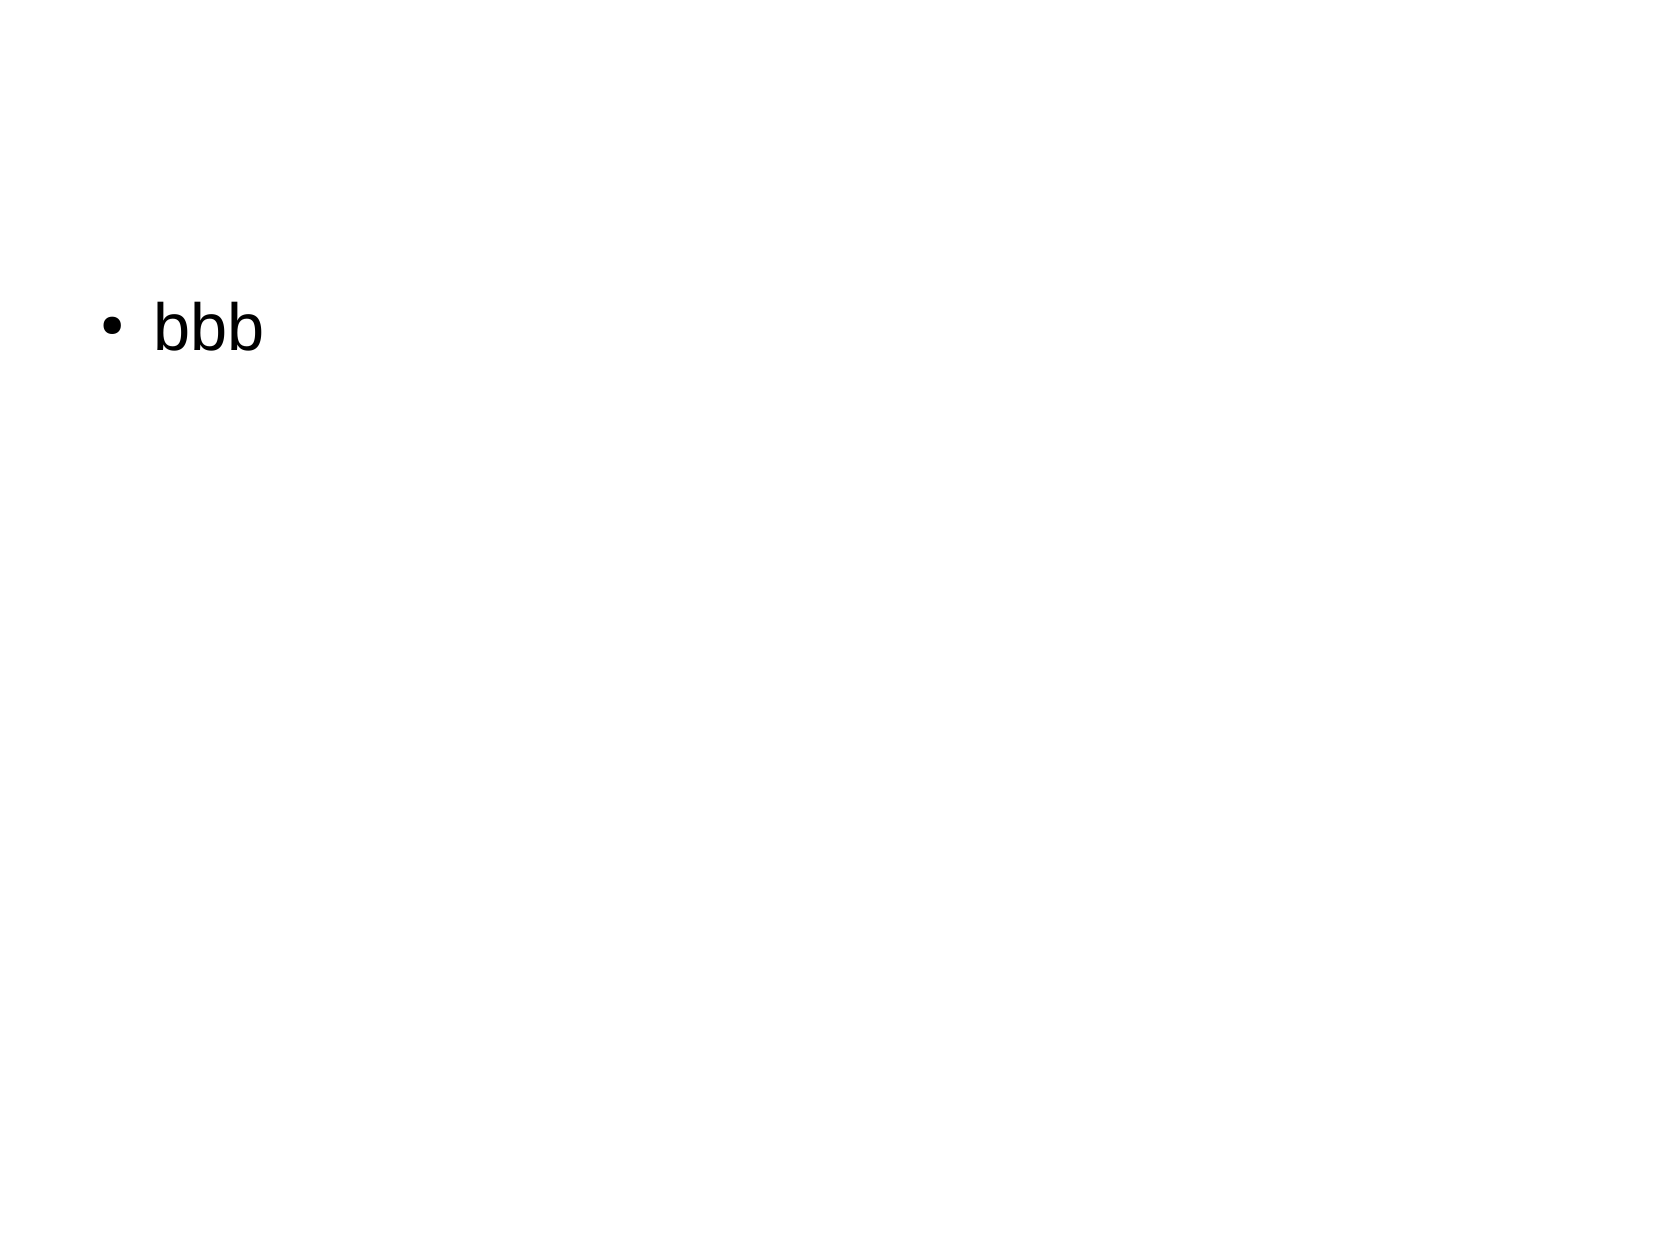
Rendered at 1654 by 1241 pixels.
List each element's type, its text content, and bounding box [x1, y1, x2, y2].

list bbb [82, 290, 1571, 1010]
